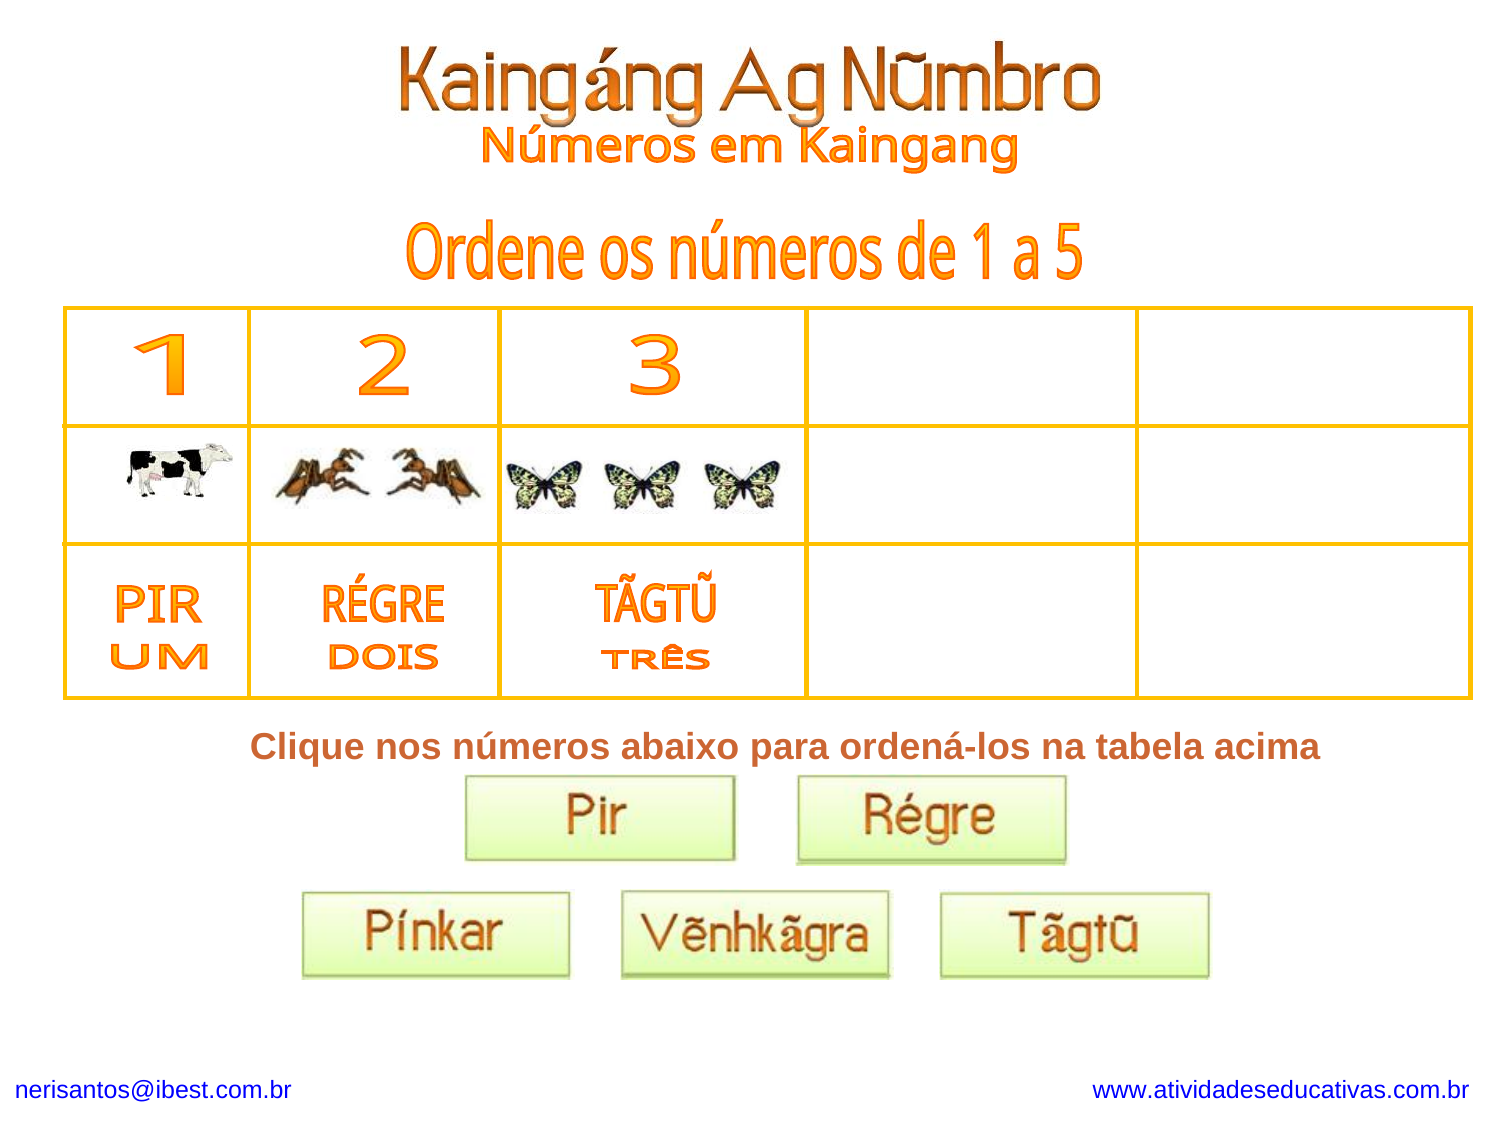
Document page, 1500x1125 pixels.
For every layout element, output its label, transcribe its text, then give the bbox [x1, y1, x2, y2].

text_box RÉGRE [349, 585, 366, 622]
text_box TRÊS [686, 650, 709, 669]
text_box Ordene os números de 1 a 5 [974, 223, 989, 279]
picture [795, 775, 1070, 866]
text_box RÉGRE [324, 585, 346, 622]
text_box TÃGTU [668, 584, 690, 622]
text_box Clique nos números abaixo para ordená-los na tabela acima [235, 714, 1337, 775]
text_box RÉGRE [426, 585, 443, 622]
text_box Ordene os números de 1 a 5 [830, 236, 856, 279]
picture [702, 454, 789, 514]
text_box Ordene os números de 1 a 5 [601, 236, 627, 279]
text_box RÉGRE [401, 585, 423, 622]
text_box Ordene os números de 1 a 5 [781, 236, 805, 279]
text_box 2 [360, 335, 408, 395]
text_box DOIS [363, 645, 395, 669]
text_box TRÊS [632, 650, 658, 669]
text_box Ordene os números de 1 a 5 [407, 223, 442, 279]
text_box ~ [698, 572, 711, 581]
text_box TRÊS [602, 650, 628, 669]
text_box Ordene os números de 1 a 5 [703, 237, 727, 279]
text_box Ordene os números de 1 a 5 [1014, 236, 1038, 279]
picture [602, 454, 689, 514]
text_box TÃGTU [614, 584, 640, 622]
picture [386, 31, 1114, 135]
text_box Ordene os números de 1 a 5 [899, 220, 924, 279]
text_box TÃGTU [596, 584, 618, 622]
text_box Ordene os números de 1 a 5 [671, 236, 695, 279]
picture [504, 454, 591, 514]
text_box Ordene os números de 1 a 5 [529, 236, 553, 279]
text_box Ordene os números de 1 a 5 [498, 236, 523, 279]
text_box Ordene os números de 1 a 5 [861, 236, 881, 279]
text_box PIR [117, 586, 144, 622]
text_box DOIS [415, 645, 437, 669]
text_box PIR [149, 586, 164, 622]
text_box TÃGTU [693, 584, 715, 622]
text_box UM [112, 645, 148, 669]
text_box DOIS [330, 645, 358, 669]
picture [620, 889, 894, 980]
text_box Ordene os números de 1 a 5 [930, 236, 954, 279]
text_box Ordene os números de 1 a 5 [811, 236, 828, 279]
text_box 1 [135, 335, 183, 395]
picture [271, 442, 486, 509]
text_box Ordene os números de 1 a 5 [559, 236, 583, 279]
picture [939, 889, 1213, 980]
text_box TÃGTU [641, 584, 665, 622]
text_box PIR [171, 586, 201, 622]
text_box UM [160, 645, 207, 669]
text_box DOIS [399, 645, 412, 669]
text_box Ordene os números de 1 a 5 [467, 220, 492, 279]
text_box Ordene os números de 1 a 5 [1057, 223, 1081, 279]
text_box TRÊS [662, 650, 682, 669]
text_box Ordene os números de 1 a 5 [632, 236, 652, 279]
picture [118, 442, 237, 502]
text_box RÉGRE [370, 585, 395, 622]
picture [464, 775, 739, 866]
text_box Ordene os números de 1 a 5 [448, 236, 465, 279]
text_box Ordene os números de 1 a 5 [735, 236, 775, 279]
picture [301, 889, 575, 980]
text_box 3 [631, 335, 680, 395]
text_box TÃGTU [620, 574, 635, 582]
